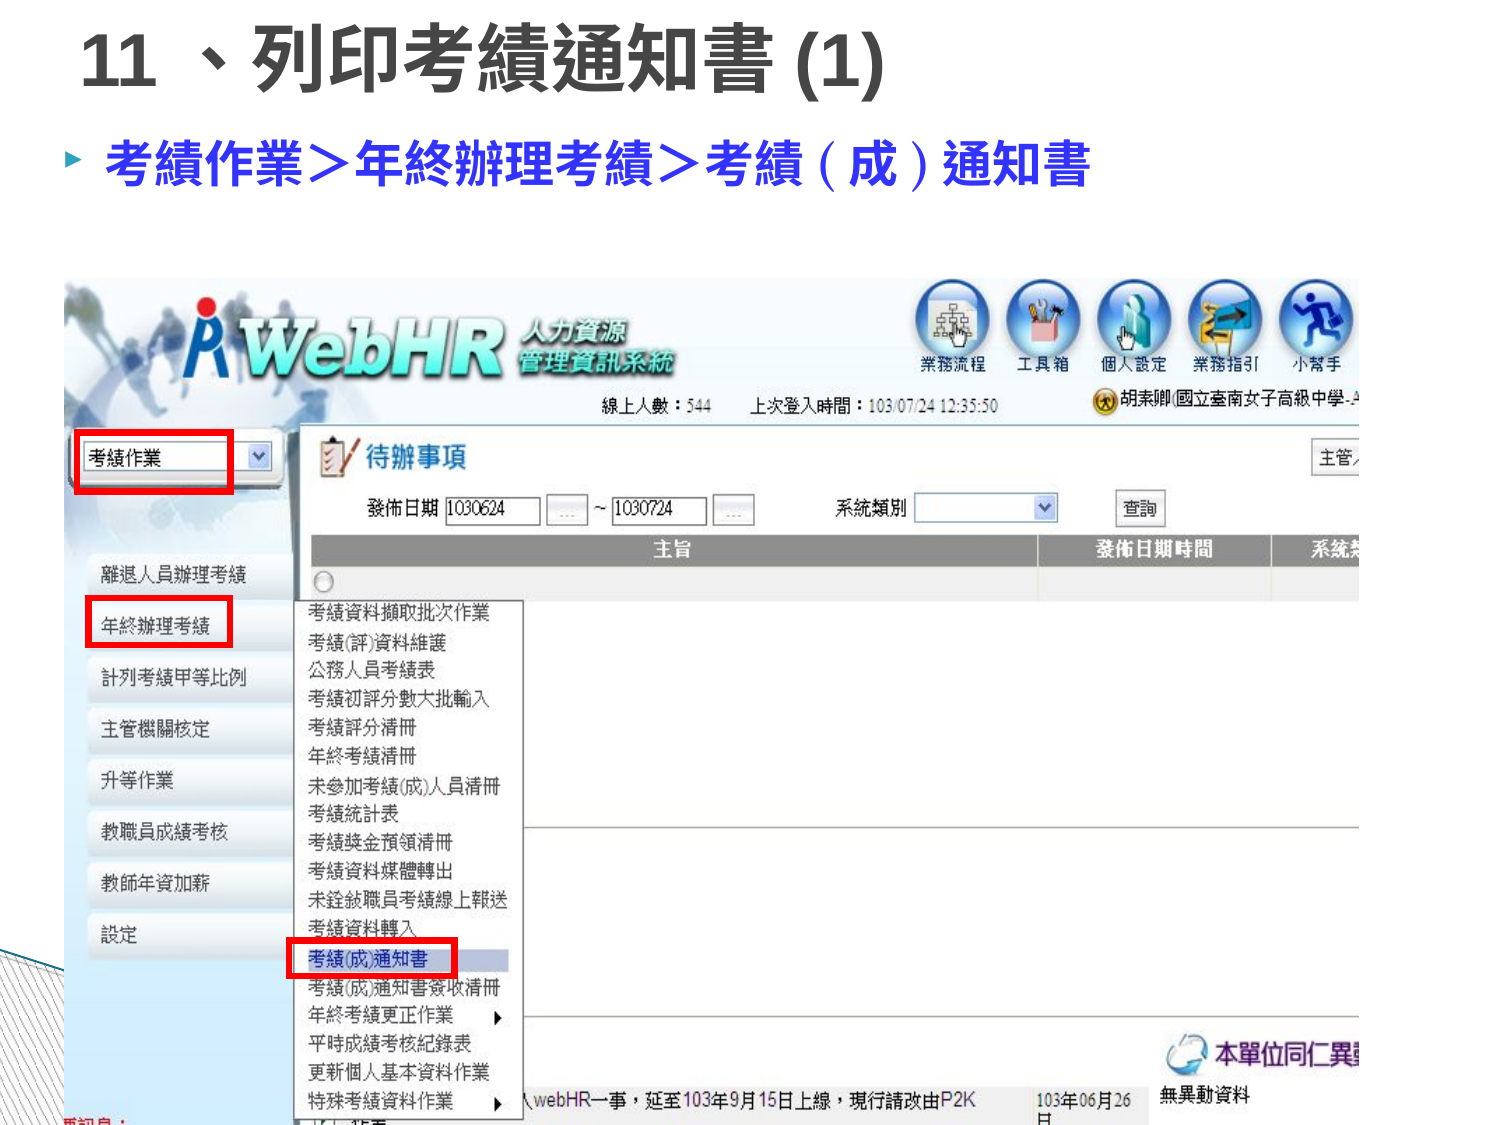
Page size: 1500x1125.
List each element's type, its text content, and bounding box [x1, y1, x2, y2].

picture [0, 278, 1359, 1125]
text_box 11、列印考績通知書(1) [675, 37, 686, 77]
text_box 11、列印考績通知書(1) [64, 30, 1016, 147]
list 考績作業＞年終辦理考績＞考績(成)通知書 [29, 125, 1471, 1090]
